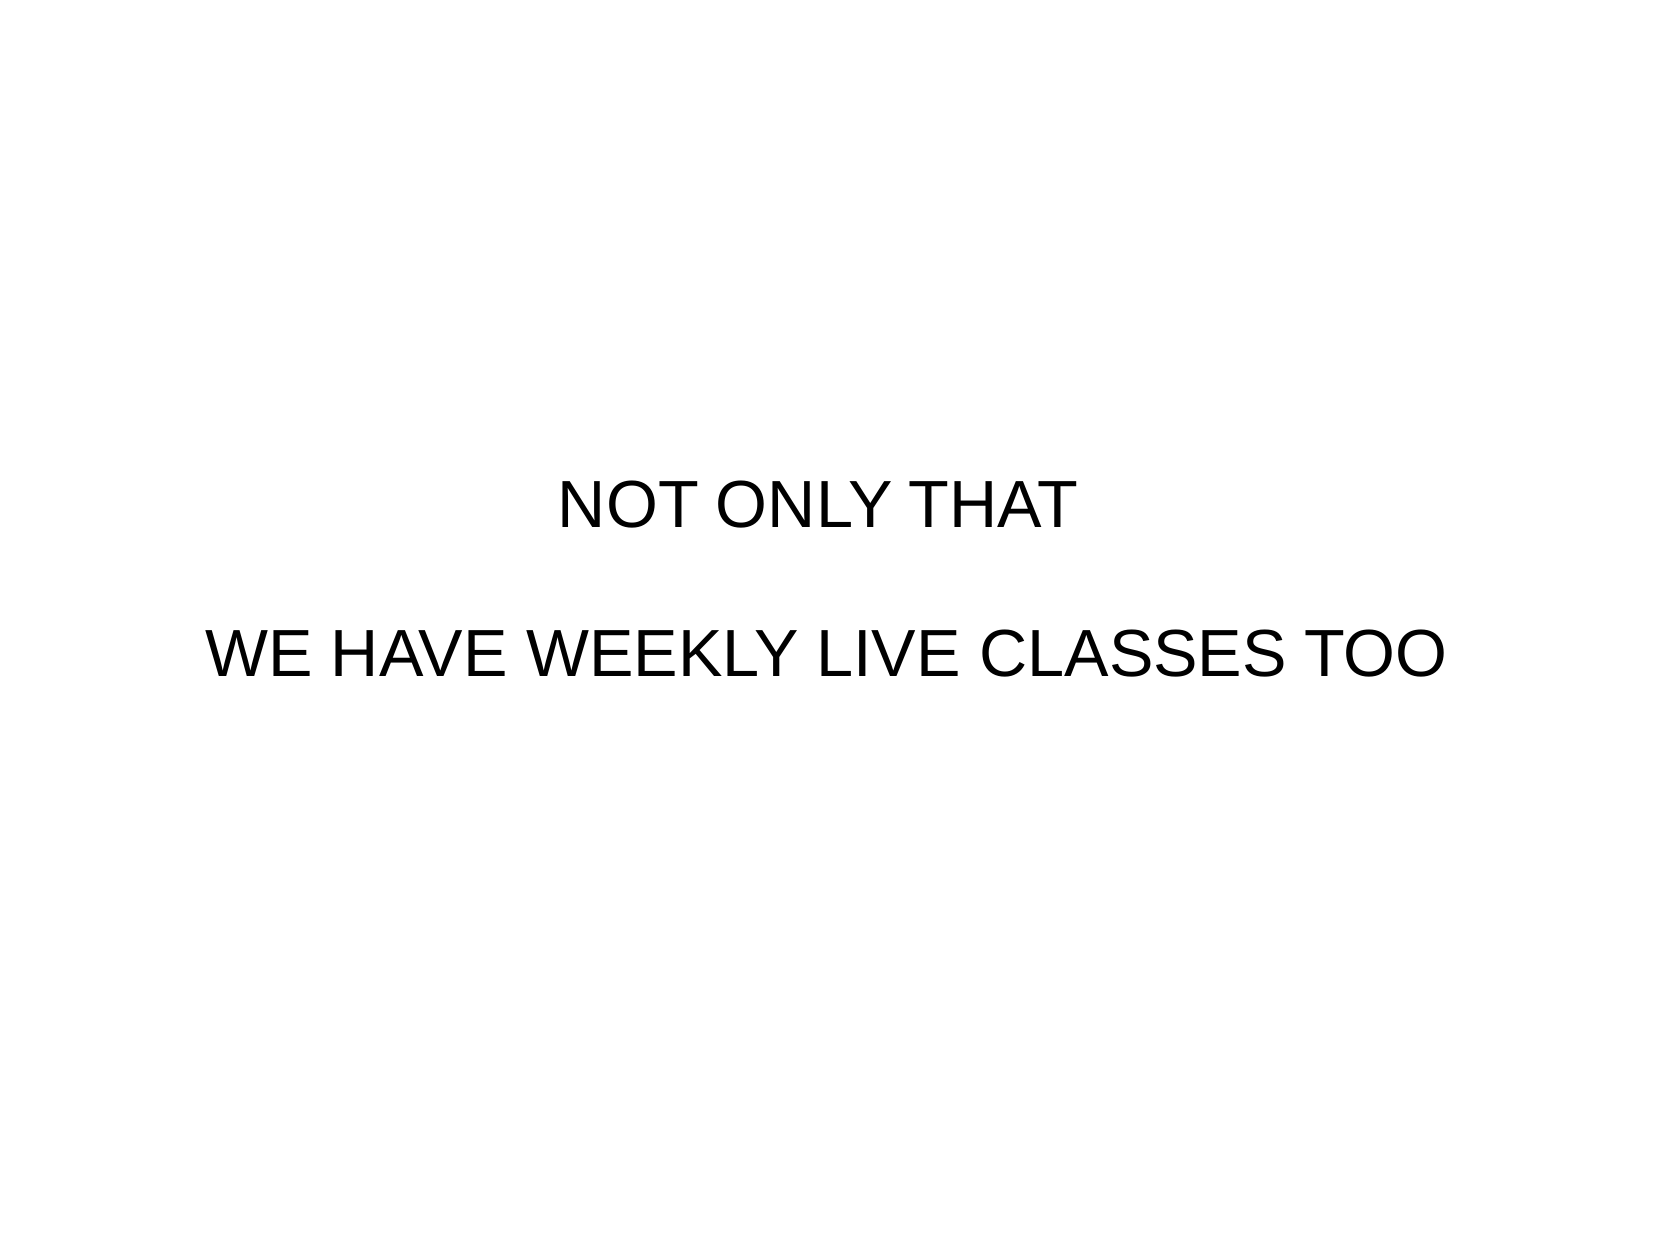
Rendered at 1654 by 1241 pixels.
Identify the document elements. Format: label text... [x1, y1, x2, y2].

subtitle NOT ONLY THAT WE HAVE WEEKLY LIVE CLASSES TOO [82, 49, 1571, 1109]
